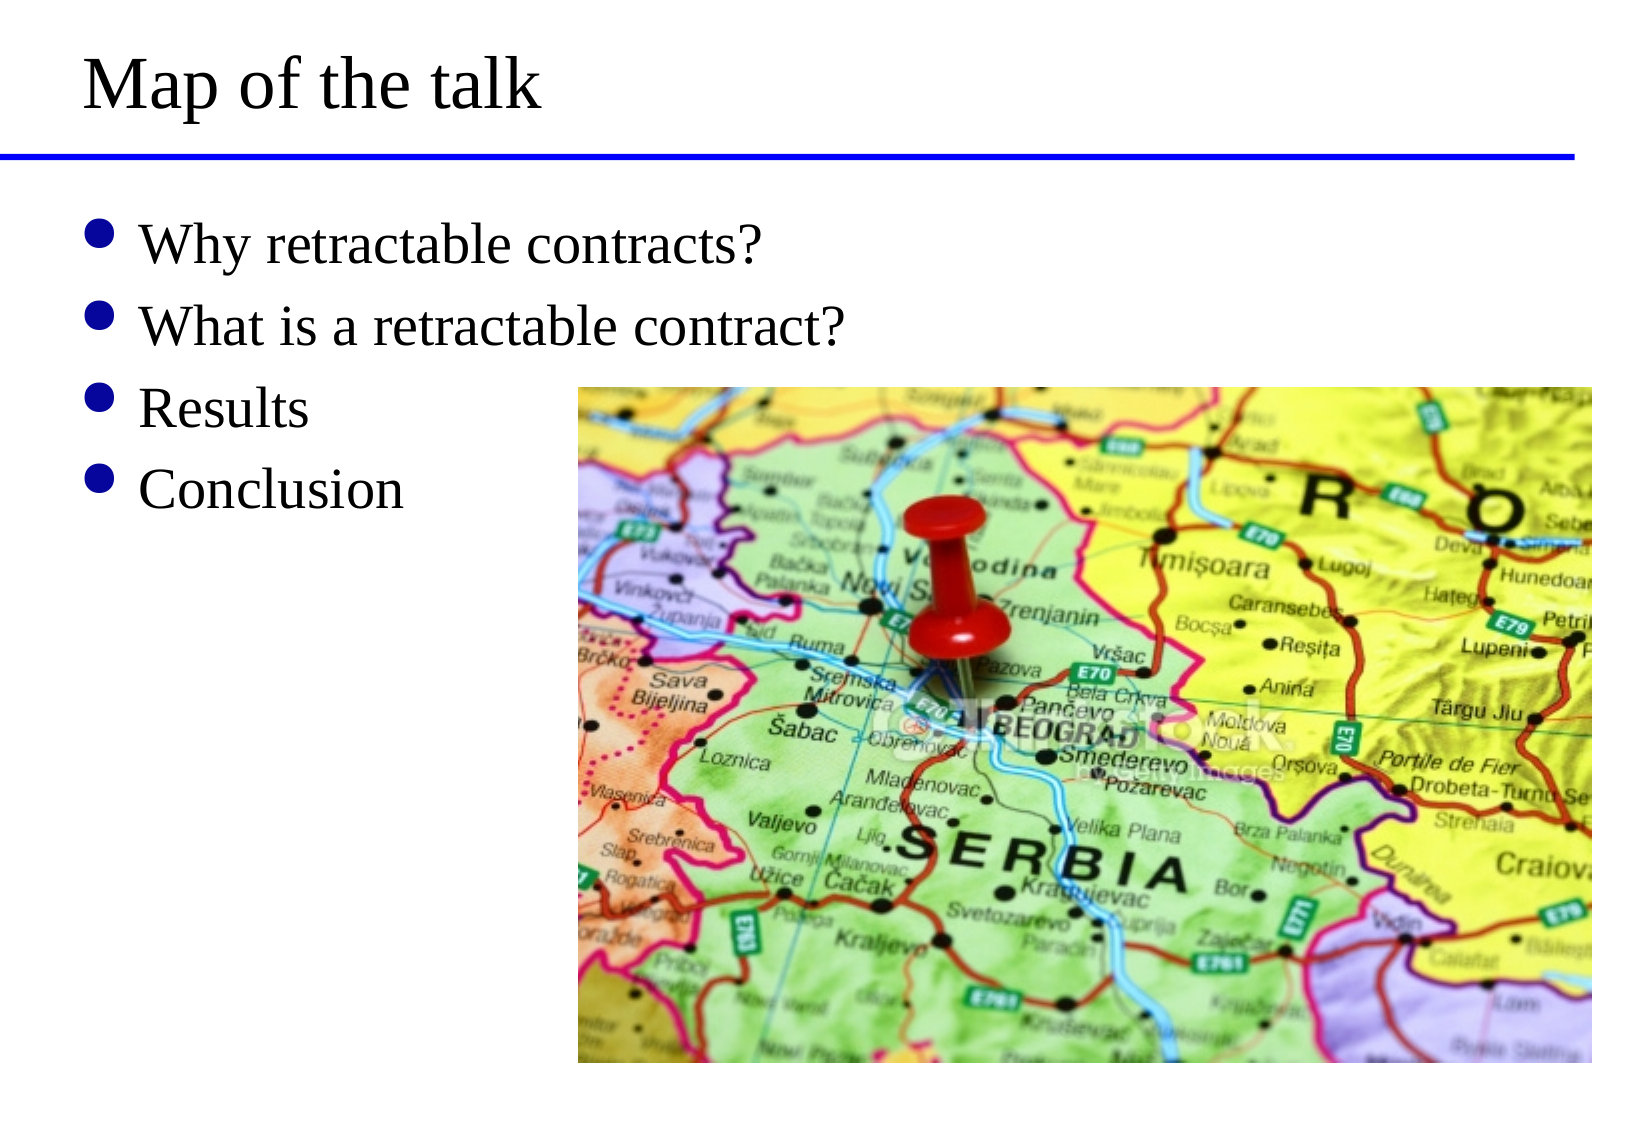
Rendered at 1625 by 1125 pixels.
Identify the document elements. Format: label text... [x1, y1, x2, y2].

picture [578, 387, 1592, 1063]
title Map of the talk [67, 27, 1544, 131]
list Why retractable contracts? What is a retractable contract? Results Conclusion [67, 198, 1478, 1061]
